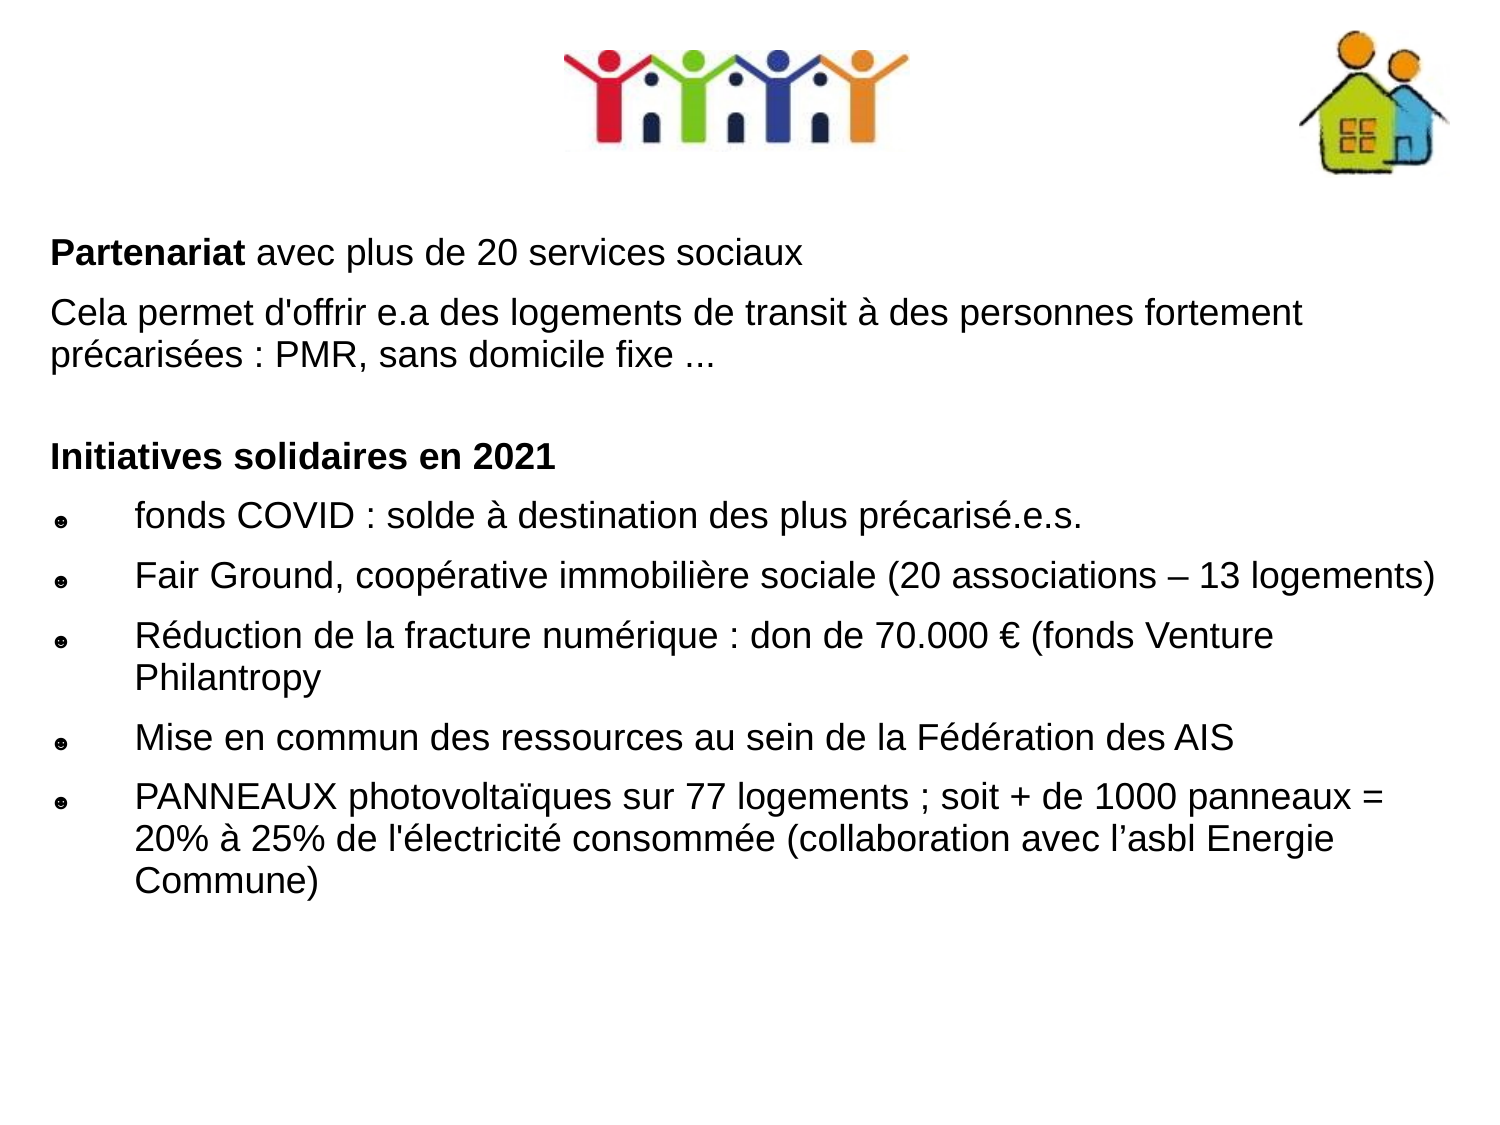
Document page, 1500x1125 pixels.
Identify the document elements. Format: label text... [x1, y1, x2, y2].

text_box Partenariat avec plus de 20 services sociaux Cela permet d'offrir e.a des logements de transit à des personnes fortement précarisées : PMR, sans domicile fixe ... Initiatives solidaires en 2021 ☻ fonds COVID : solde à destination des plus précarisé.e.s. ☻ Fair Ground, coopérative immobilière sociale (20 associations – 13 logements) ☻ Réduction de la fracture numérique : don de 70.000 € (fonds Venture Philantropy ☻ Mise en commun des ressources au sein de la Fédération des AIS ☻ PANNEAUX photovoltaïques sur 77 logements ; soit + de 1000 panneaux = 20% à 25% de l'électricité consommée (collaboration avec l’asbl Energie Commune) [35, 224, 1453, 913]
picture [564, 50, 910, 152]
picture [1299, 30, 1450, 178]
